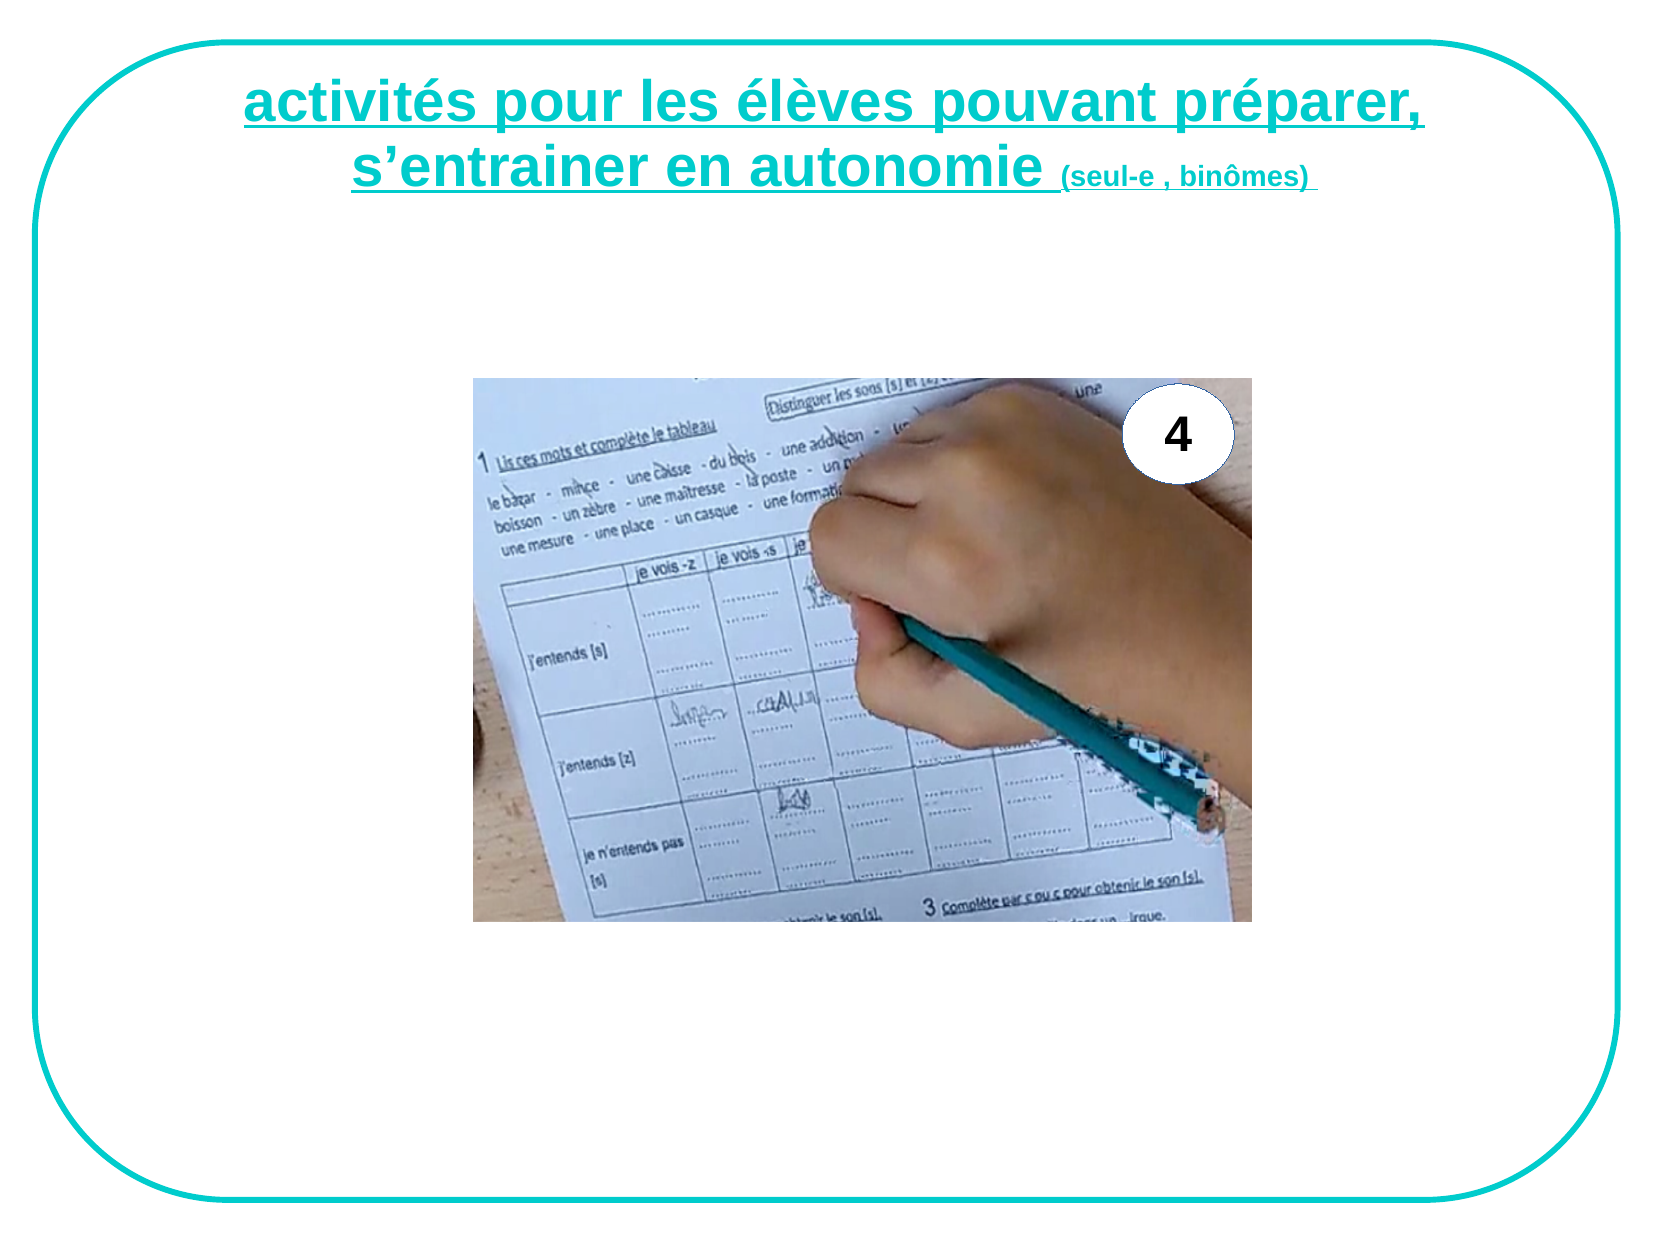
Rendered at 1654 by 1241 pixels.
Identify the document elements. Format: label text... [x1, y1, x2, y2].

text_box activités pour les élèves pouvant préparer, s’entrainer en autonomie (seul-e , binômes) [212, 61, 1457, 207]
picture [472, 377, 1252, 922]
text_box 4 [1122, 383, 1235, 485]
text_box [82, 12, 1586, 935]
